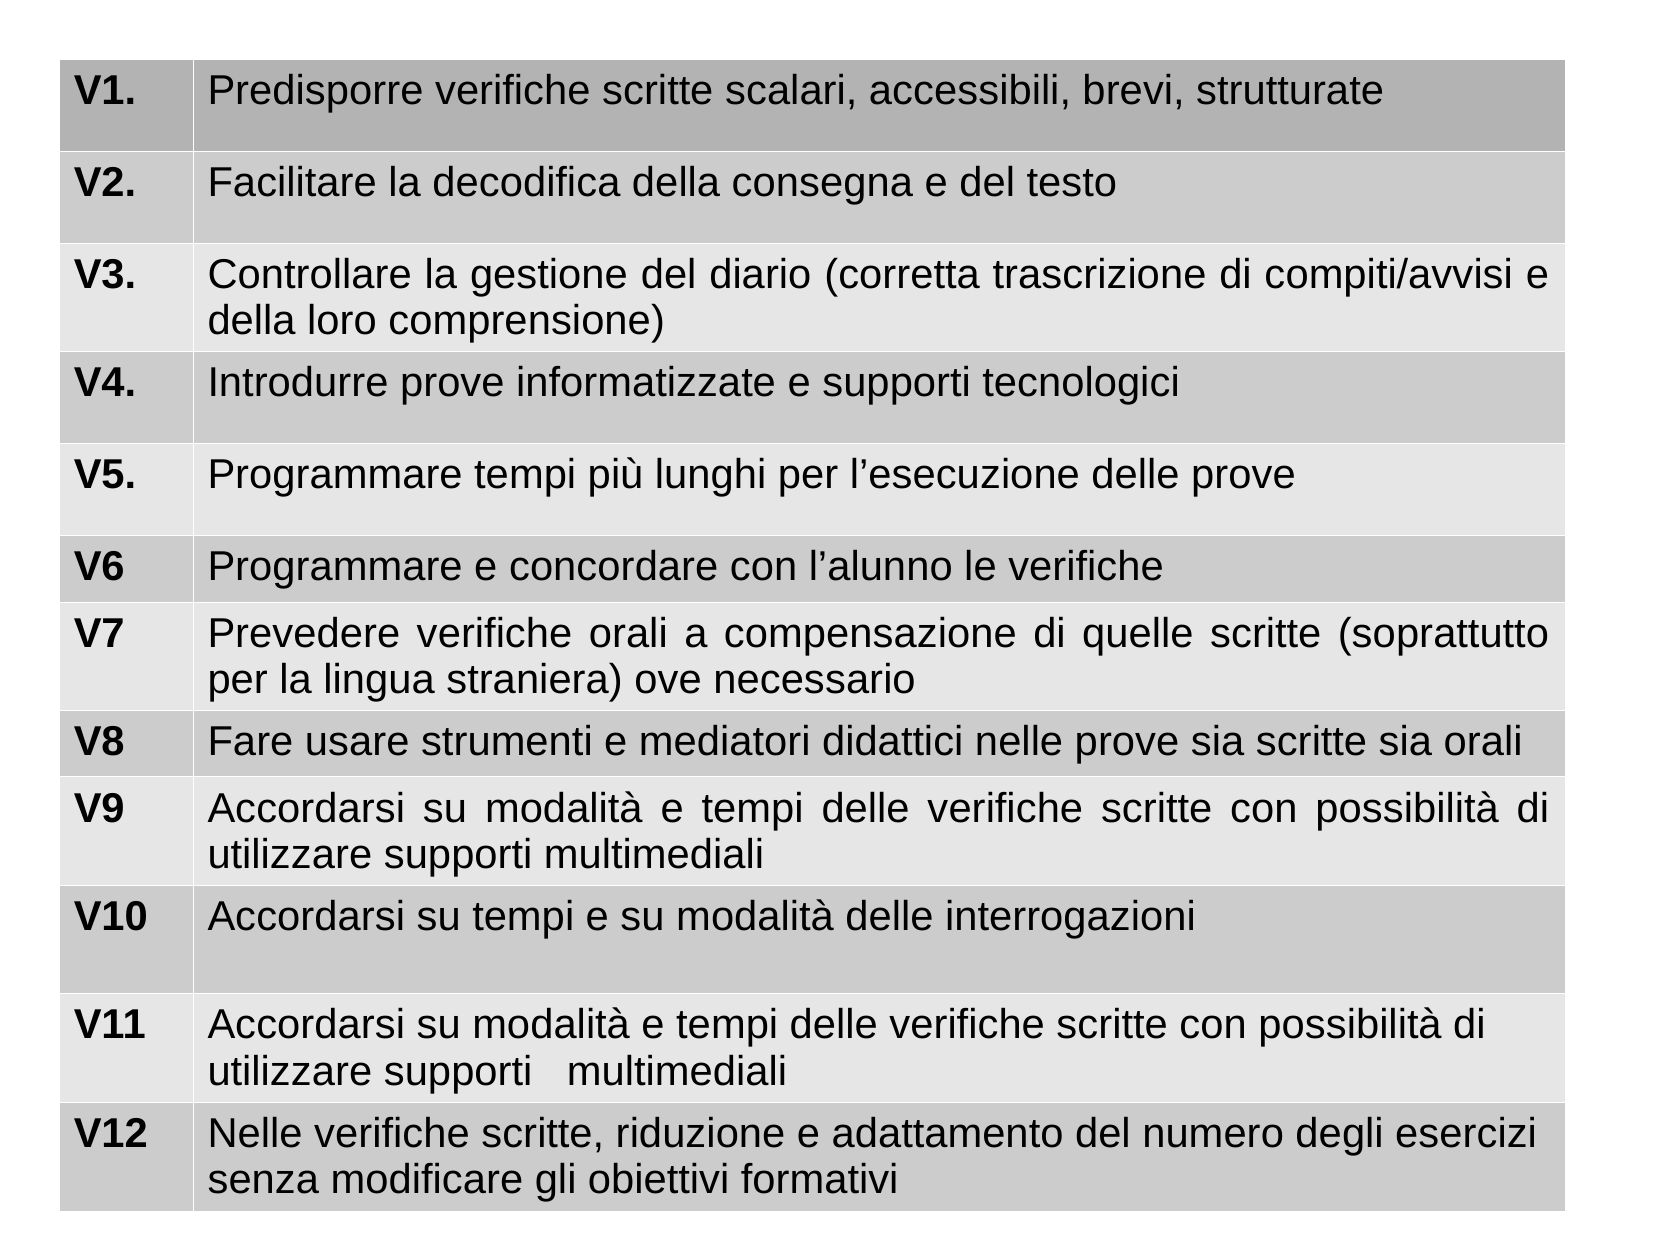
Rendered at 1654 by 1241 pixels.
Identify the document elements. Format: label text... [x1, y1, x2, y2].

table_cell Controllare la gestione del diario (corretta trascrizione di compiti/avvisi e della loro comprensione) [194, 244, 1565, 351]
table_cell Programmare e concordare con l’alunno le verifiche [194, 536, 1565, 602]
table_cell V9 [60, 777, 193, 885]
table_cell Accordarsi su tempi e su modalità delle interrogazioni [194, 886, 1565, 993]
table_cell V11 [60, 994, 193, 1102]
table_cell Accordarsi su modalità e tempi delle verifiche scritte con possibilità di utilizzare supporti multimediali [194, 994, 1565, 1102]
table_header Predisporre verifiche scritte scalari, accessibili, brevi, strutturate [194, 60, 1565, 151]
table_cell V12 [60, 1103, 193, 1211]
table_cell Fare usare strumenti e mediatori didattici nelle prove sia scritte sia orali [194, 711, 1565, 776]
table_cell Introdurre prove informatizzate e supporti tecnologici [194, 352, 1565, 443]
table_cell V8 [60, 711, 193, 776]
table_cell V4. [60, 352, 193, 443]
table_cell Nelle verifiche scritte, riduzione e adattamento del numero degli esercizi senza modificare gli obiettivi formativi [194, 1103, 1565, 1211]
table_cell Facilitare la decodifica della consegna e del testo [194, 152, 1565, 243]
table_cell Accordarsi su modalità e tempi delle verifiche scritte con possibilità di utilizzare supporti multimediali [194, 777, 1565, 885]
table_cell Prevedere verifiche orali a compensazione di quelle scritte (soprattutto per la lingua straniera) ove necessario [194, 603, 1565, 710]
table_cell V3. [60, 244, 193, 351]
table_cell V6 [60, 536, 193, 602]
table_cell V5. [60, 444, 193, 535]
table_cell Programmare tempi più lunghi per l’esecuzione delle prove [194, 444, 1565, 535]
table_cell V2. [60, 152, 193, 243]
table_cell V10 [60, 886, 193, 993]
table_header V1. [60, 60, 193, 151]
table_cell V7 [60, 603, 193, 710]
